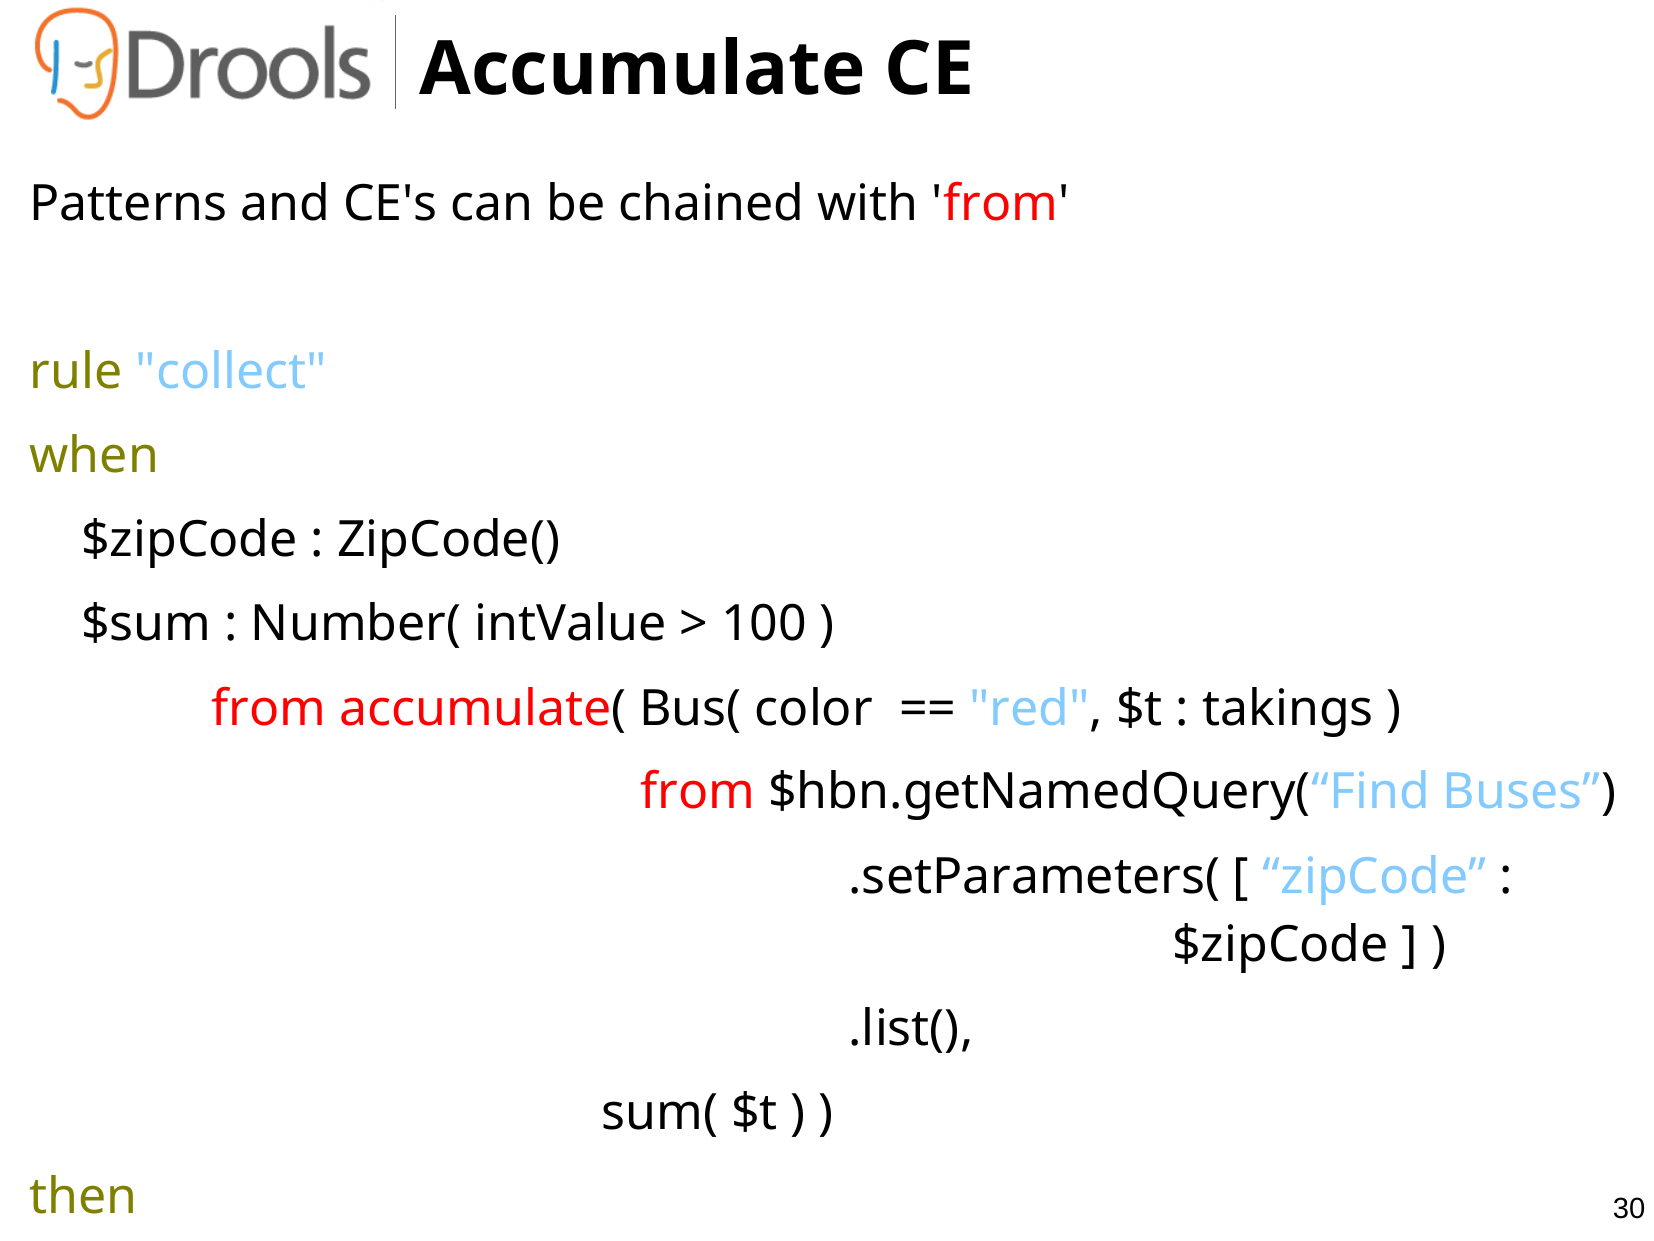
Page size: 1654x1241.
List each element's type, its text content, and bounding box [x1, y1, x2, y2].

picture [29, 0, 384, 126]
title Accumulate CE [419, 12, 1630, 118]
list Patterns and CE's can be chained with 'from' rule "collect" when $zipCode : ZipCode() $sum : Number( intValue > 100 ) from accumulate( Bus( color == "red", $t : takings ) from $hbn.getNamedQuery(“Find Buses”) .setParameters( [ “zipCode” : $zipCode ] ) .list(), sum( $t ) ) then print "sum is “ + $sum; end [29, 166, 1625, 1209]
